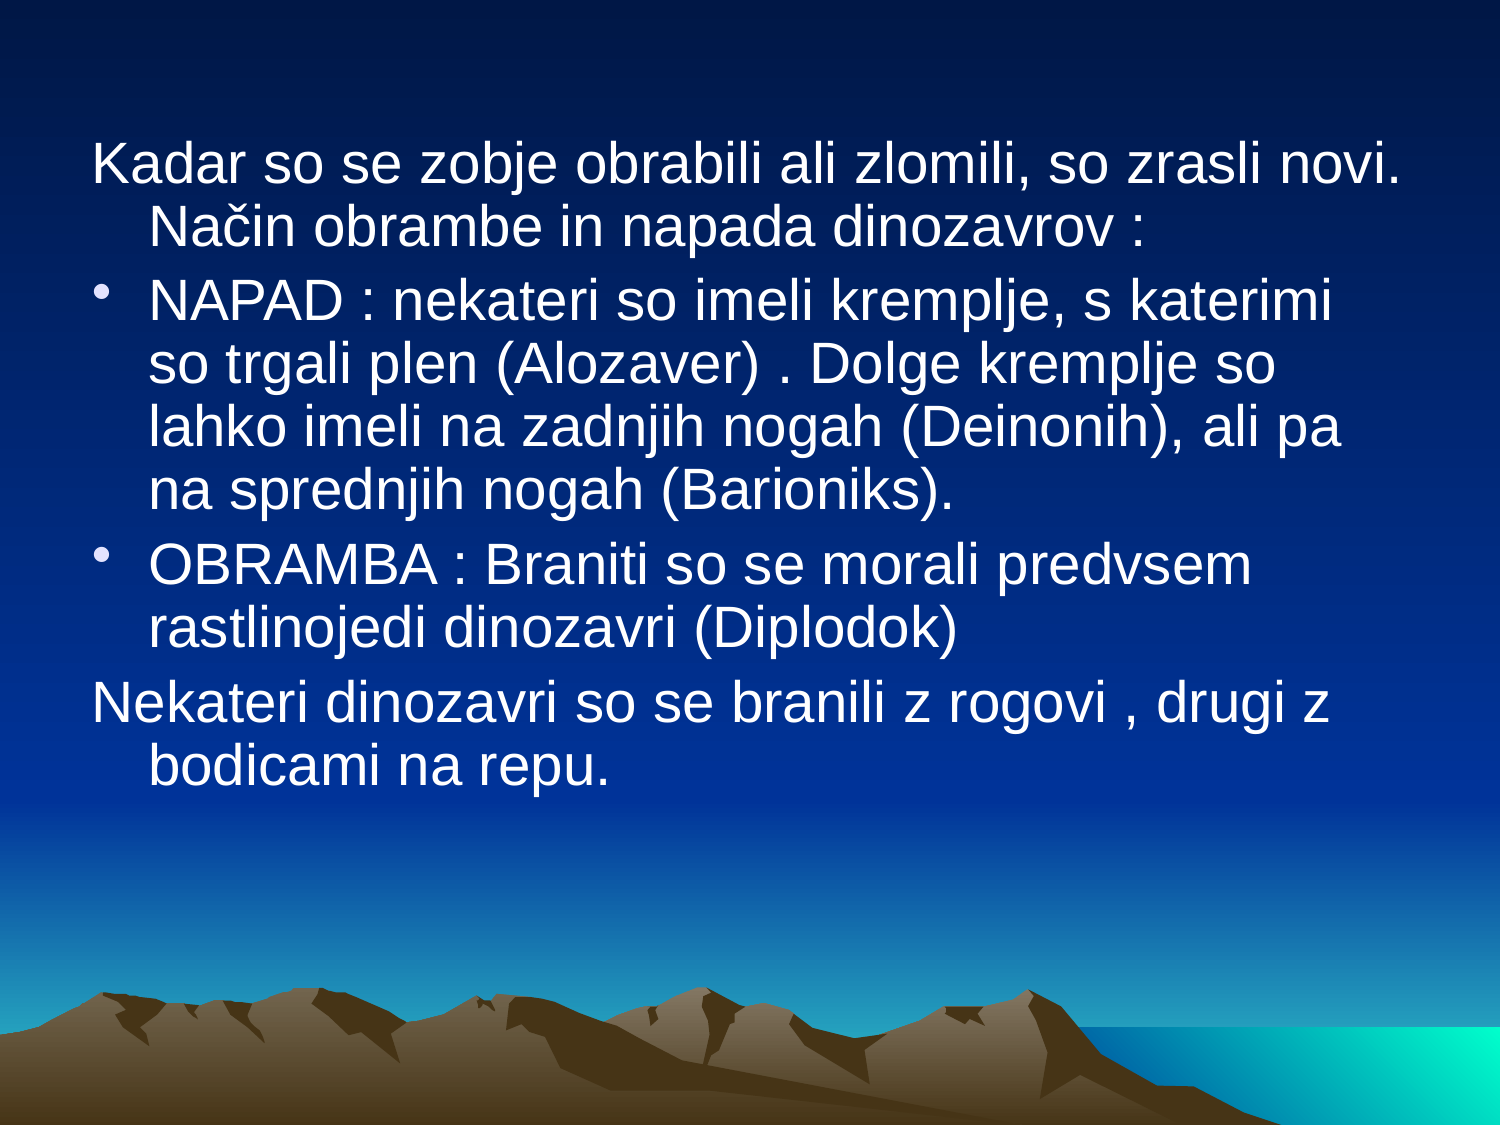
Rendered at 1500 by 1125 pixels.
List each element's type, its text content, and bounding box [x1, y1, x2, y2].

list Kadar so se zobje obrabili ali zlomili, so zrasli novi. Način obrambe in napada dinozavrov : NAPAD : nekateri so imeli kremplje, s katerimi so trgali plen (Alozaver) . Dolge kremplje so lahko imeli na zadnjih nogah (Deinonih), ali pa na sprednjih nogah (Barioniks). OBRAMBA : Braniti so se morali predvsem rastlinojedi dinozavri (Diplodok) Nekateri dinozavri so se branili z rogovi , drugi z bodicami na repu. [76, 125, 1427, 863]
